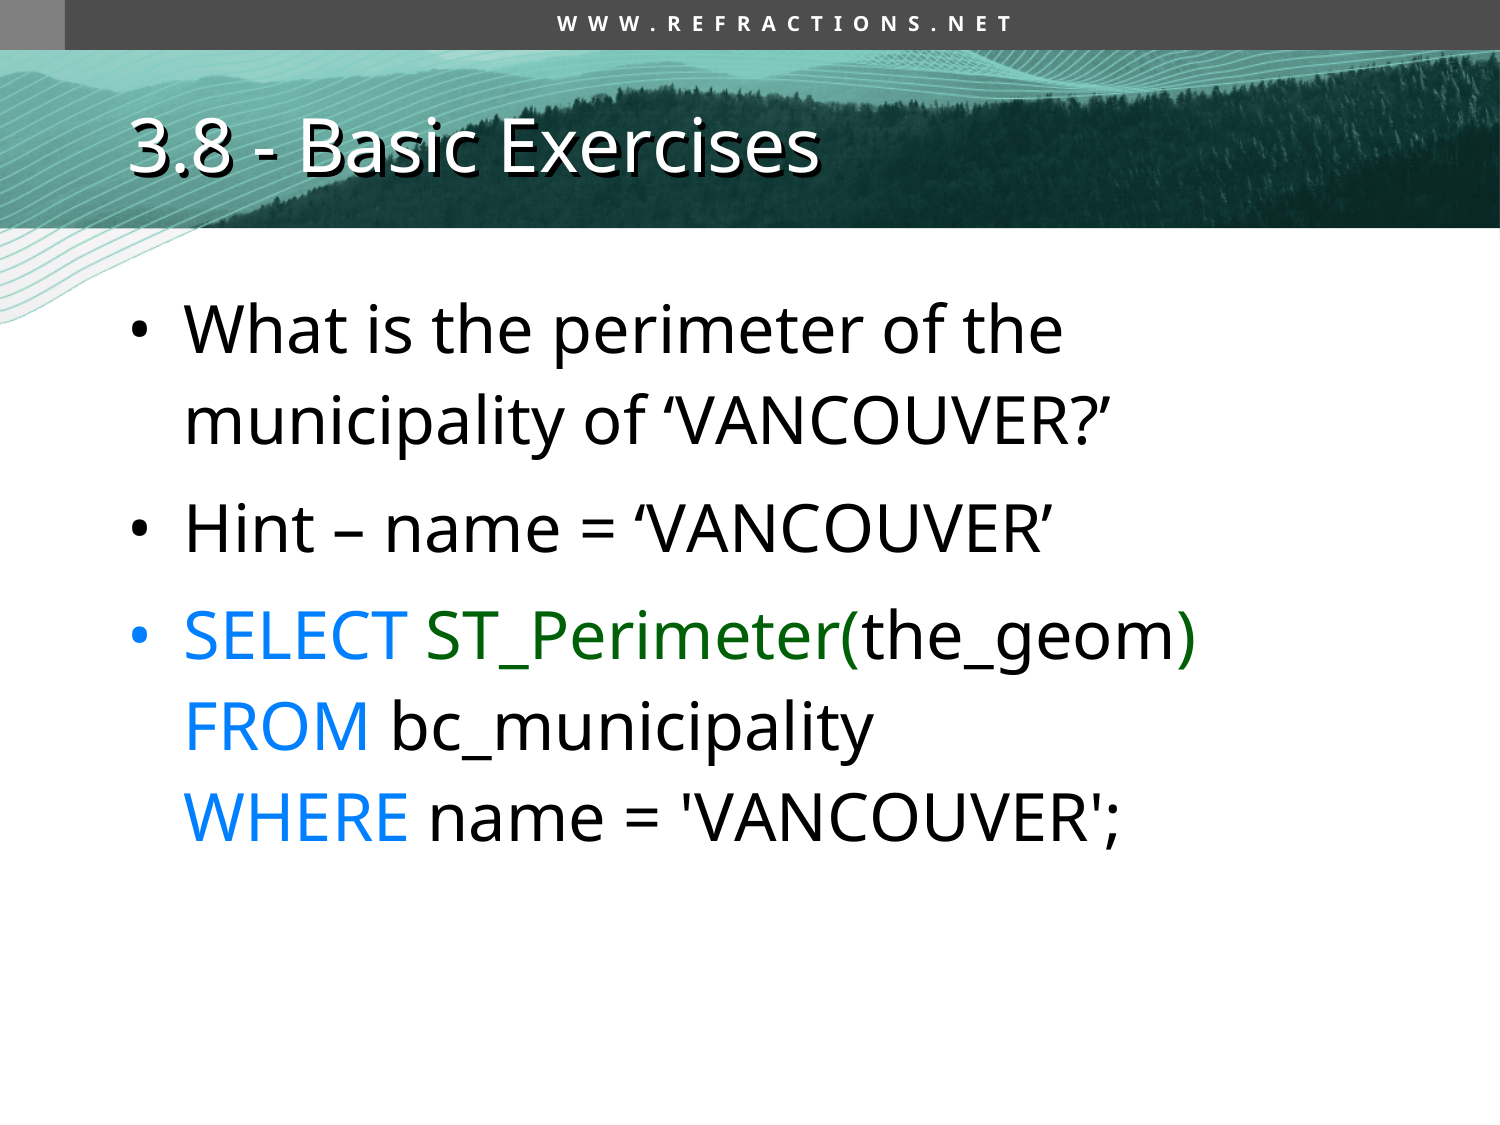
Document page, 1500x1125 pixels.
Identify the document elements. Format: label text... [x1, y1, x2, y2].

title 3.8 - Basic Exercises [112, 62, 1388, 226]
list What is the perimeter of the municipality of ‘VANCOUVER?’ Hint – name = ‘VANCOUVER’ SELECT ST_Perimeter(the_geom) FROM bc_municipality WHERE name = 'VANCOUVER'; [112, 274, 1388, 1050]
picture [0, 50, 1500, 325]
